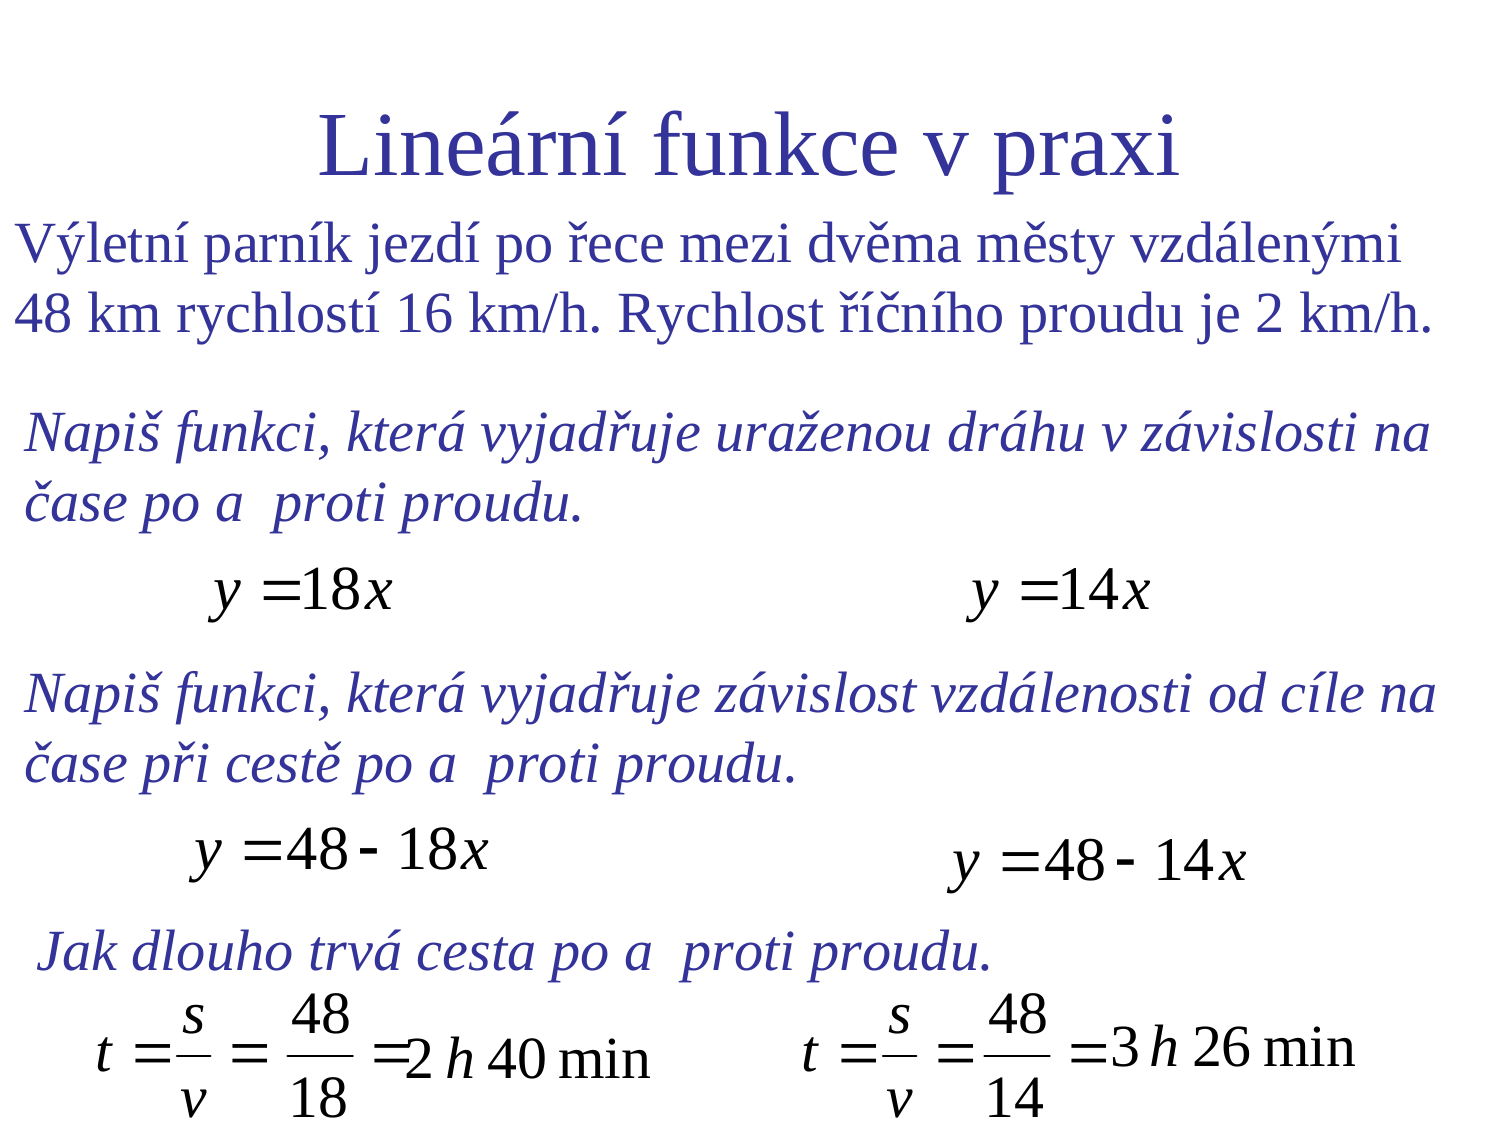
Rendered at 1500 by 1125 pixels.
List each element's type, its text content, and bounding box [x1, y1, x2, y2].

chart [88, 976, 268, 1125]
chart [277, 976, 665, 1125]
text_box Napiš funkci, která vyjadřuje uraženou dráhu v závislosti na čase po a proti proudu. [0, 385, 1465, 541]
text_box Lineární funkce v praxi [75, 45, 1426, 233]
text_box Jak dlouho trvá cesta po a proti proudu. [0, 904, 1477, 991]
text_box Napiš funkci, která vyjadřuje závislost vzdálenosti od cíle na čase při cestě po a proti proudu. [0, 646, 1465, 803]
chart [178, 812, 502, 896]
chart [198, 552, 407, 636]
text_box Výletní parník jezdí po řece mezi dvěma městy vzdálenými 48 km rychlostí 16 km/h. Rychlost říčního proudu je 2 km/h. [0, 196, 1471, 352]
chart [956, 552, 1164, 636]
chart [937, 823, 1258, 904]
chart [794, 976, 1368, 1125]
